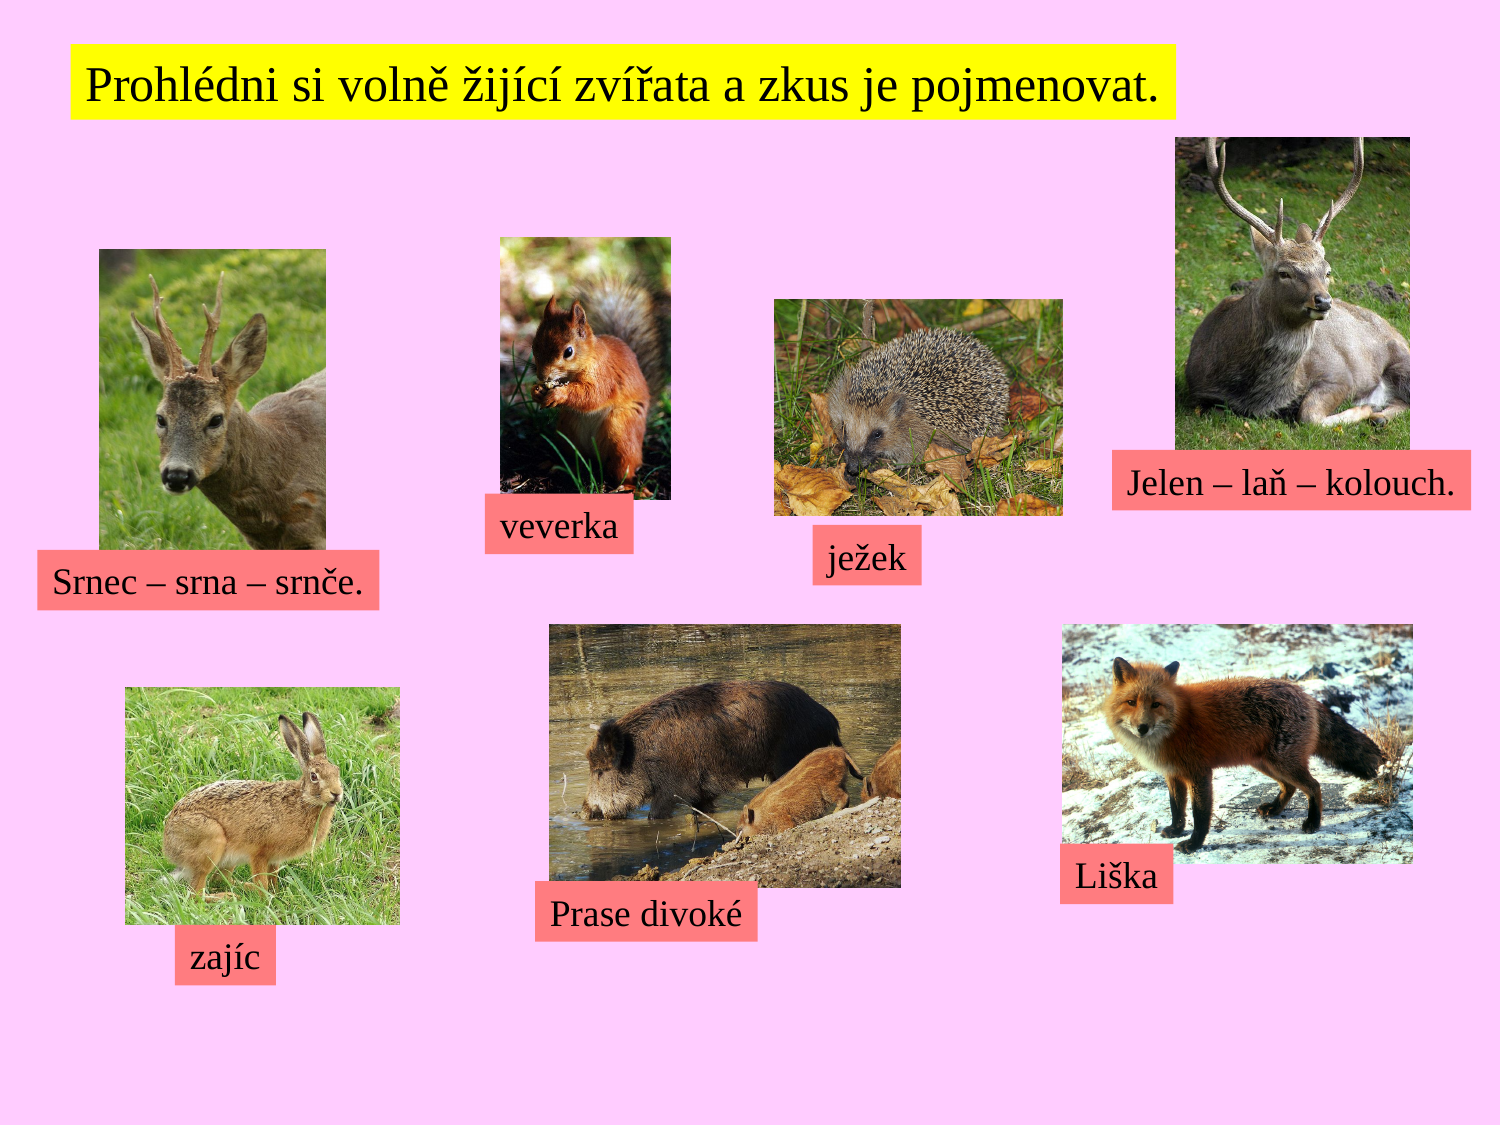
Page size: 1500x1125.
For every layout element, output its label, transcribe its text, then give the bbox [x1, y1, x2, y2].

picture [125, 687, 400, 925]
picture [500, 237, 671, 501]
text_box Prase divoké [535, 881, 758, 942]
text_box veverka [484, 493, 634, 555]
picture [774, 299, 1063, 516]
text_box Jelen – laň – kolouch. [1112, 449, 1472, 511]
text_box ježek [812, 524, 922, 586]
picture [549, 624, 901, 888]
text_box Prohlédni si volně žijící zvířata a zkus je pojmenovat. [70, 44, 1177, 120]
text_box Liška [1060, 843, 1174, 905]
picture [1175, 137, 1410, 449]
picture [99, 249, 326, 549]
text_box zajíc [174, 924, 276, 986]
picture [1062, 624, 1413, 864]
text_box Srnec – srna – srnče. [37, 549, 380, 611]
